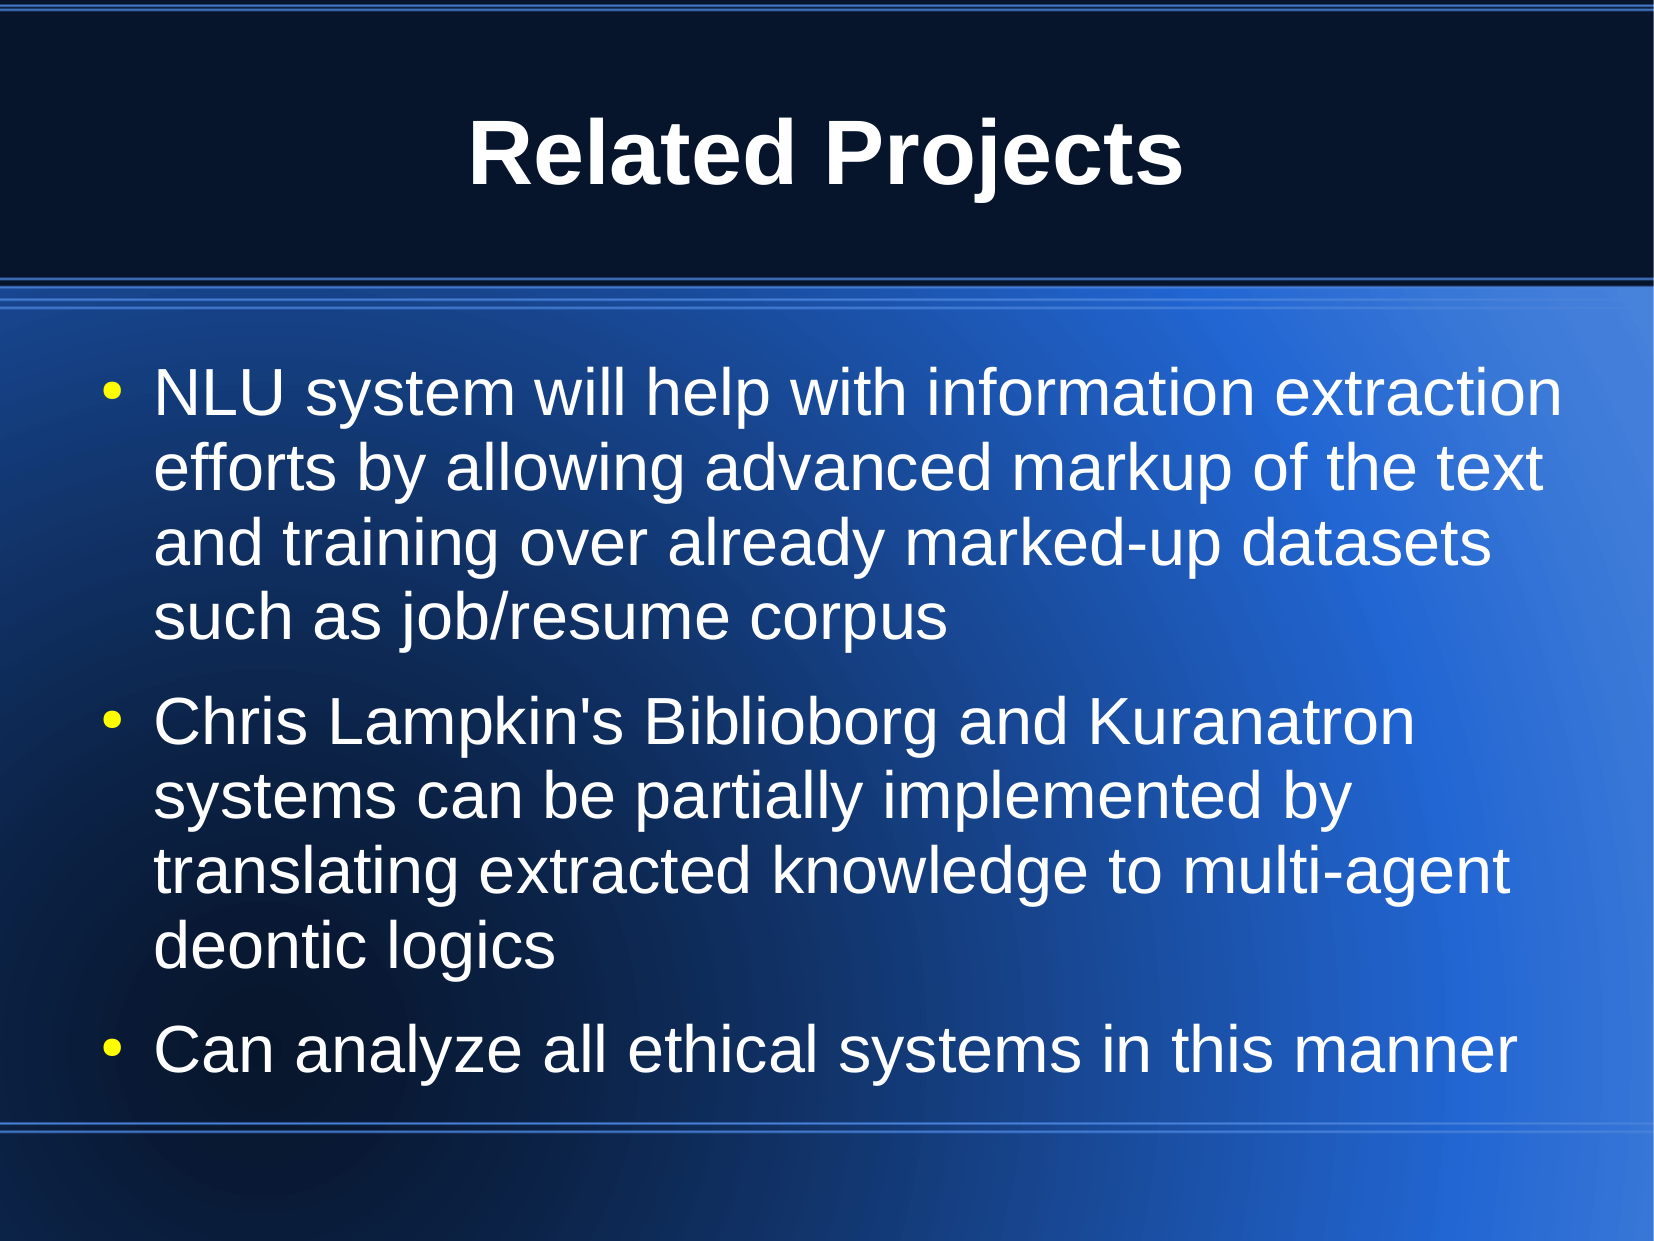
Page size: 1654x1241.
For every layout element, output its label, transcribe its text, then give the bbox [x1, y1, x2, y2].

title Related Projects [82, 56, 1571, 250]
list NLU system will help with information extraction efforts by allowing advanced markup of the text and training over already marked-up datasets such as job/resume corpus Chris Lampkin's Biblioborg and Kuranatron systems can be partially implemented by translating extracted knowledge to multi-agent deontic logics Can analyze all ethical systems in this manner [82, 355, 1571, 1159]
picture [0, 0, 1654, 1241]
